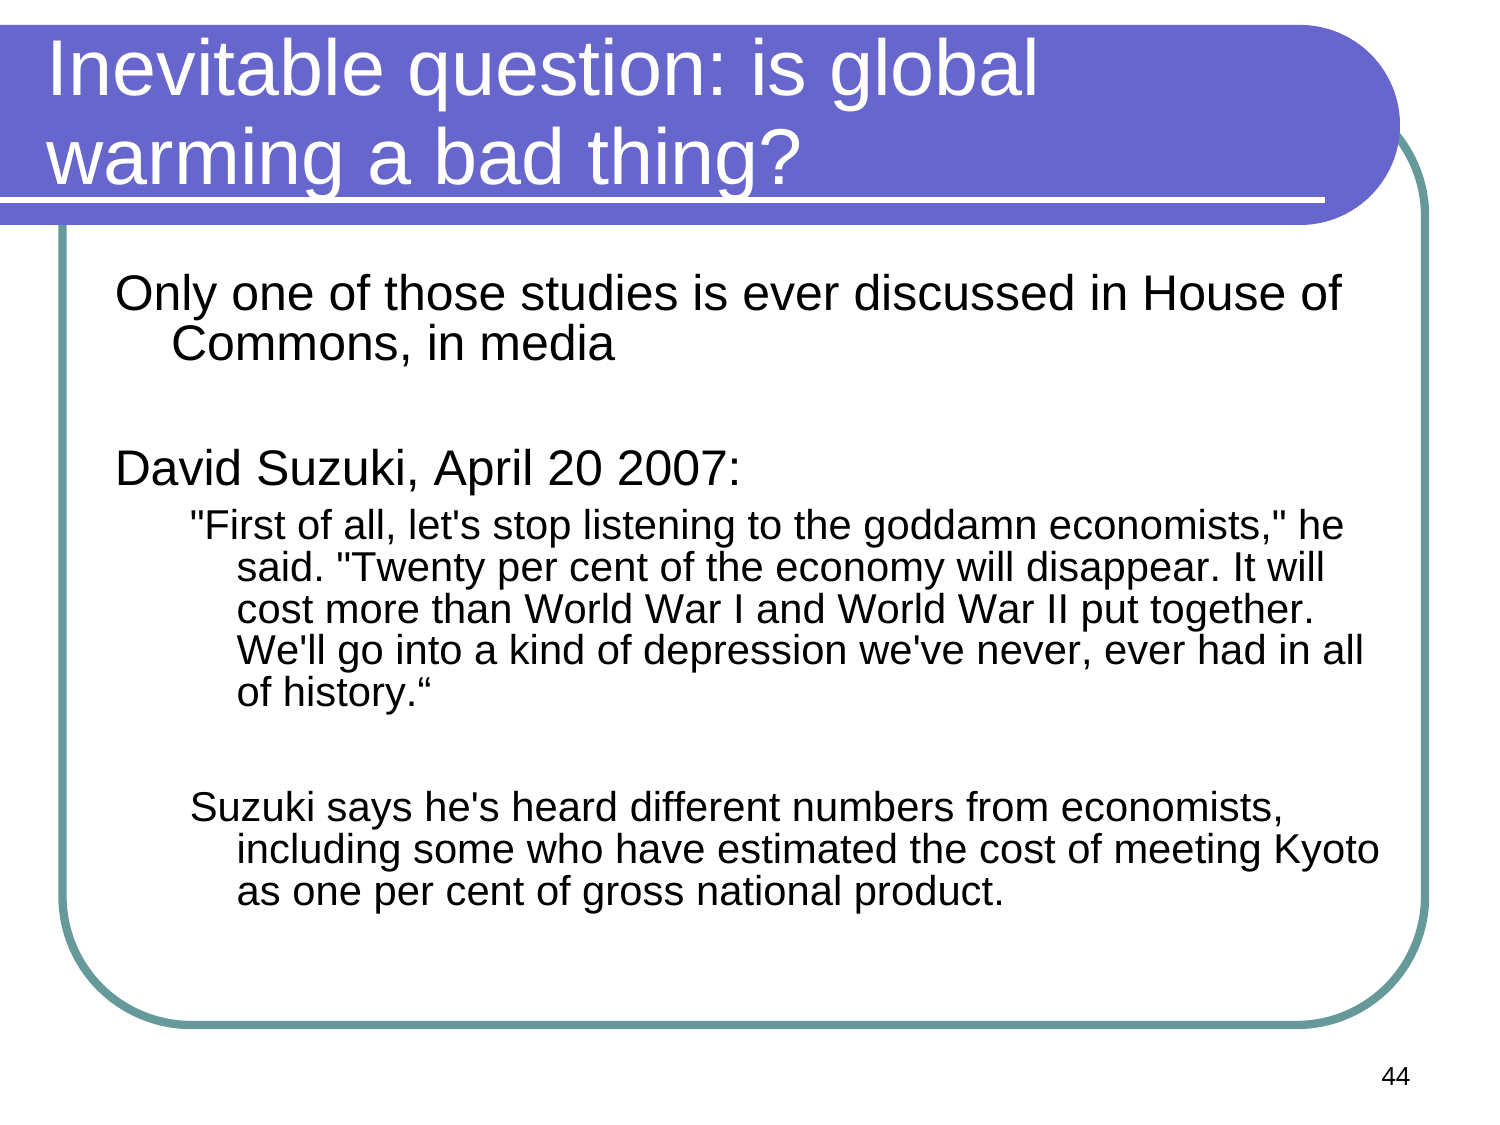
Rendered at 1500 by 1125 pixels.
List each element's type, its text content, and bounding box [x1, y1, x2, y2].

title Inevitable question: is global warming a bad thing? [31, 9, 1347, 216]
list Only one of those studies is ever discussed in House of Commons, in media David Suzuki, April 20 2007: "First of all, let's stop listening to the goddamn economists," he said. "Twenty per cent of the economy will disappear. It will cost more than World War I and World War II put together. We'll go into a kind of depression we've never, ever had in all of history.“ Suzuki says he's heard different numbers from economists, including some who have estimated the cost of meeting Kyoto as one per cent of gross national product. [99, 262, 1401, 988]
